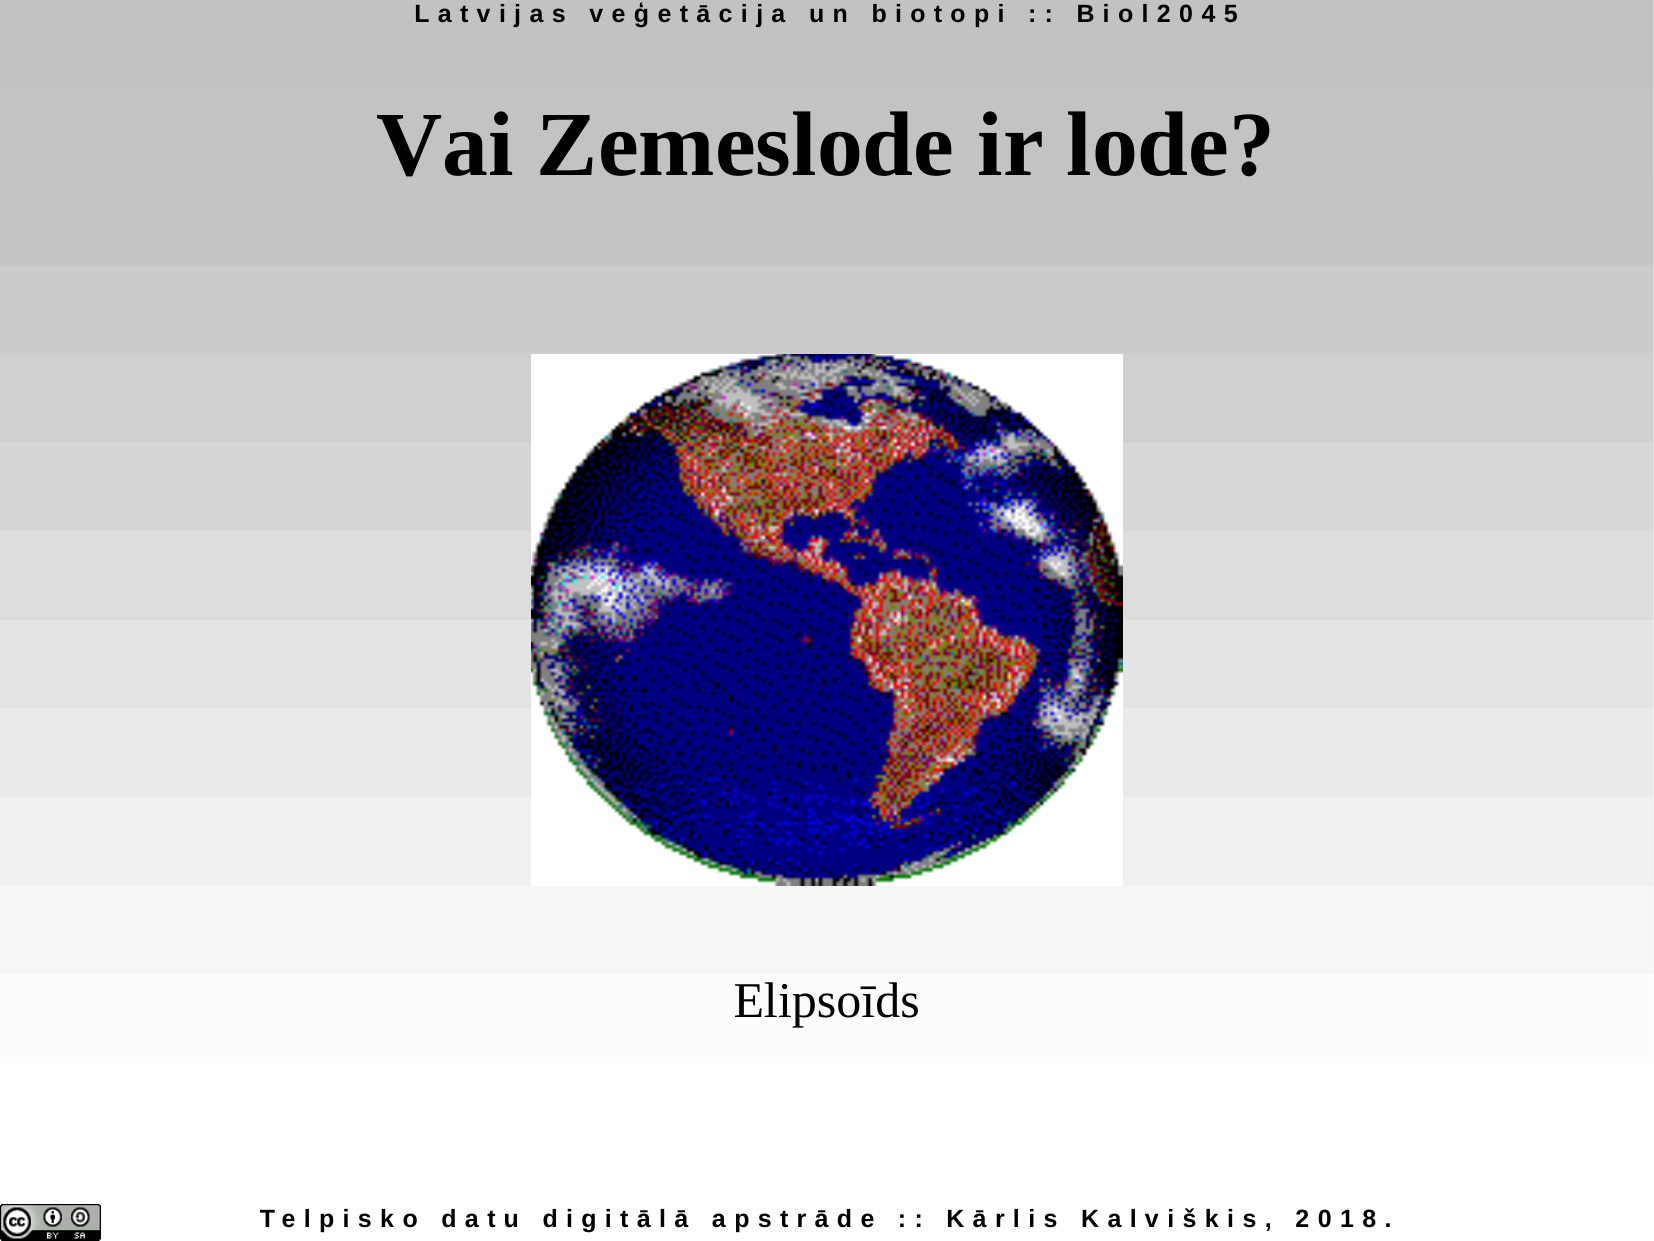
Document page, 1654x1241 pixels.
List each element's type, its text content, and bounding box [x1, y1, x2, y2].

picture [0, 287, 1654, 1241]
title Vai Zemeslode ir lode? [0, 1, 1654, 287]
text_box Elipsoīds [733, 972, 921, 1086]
